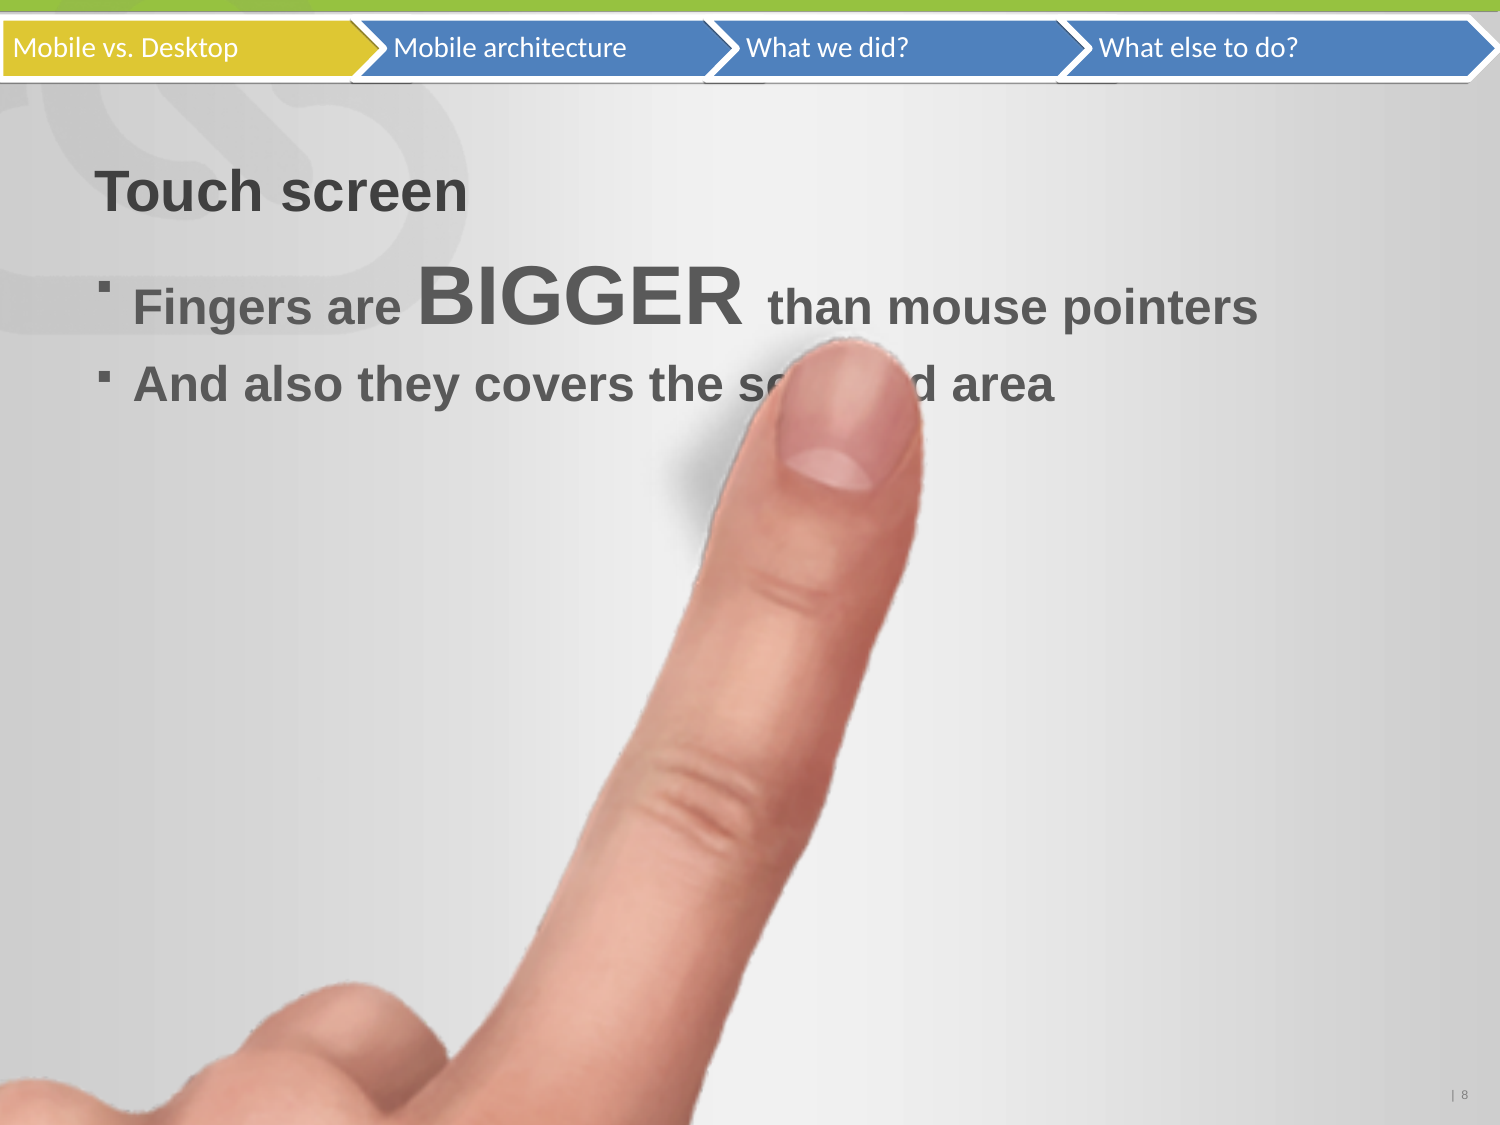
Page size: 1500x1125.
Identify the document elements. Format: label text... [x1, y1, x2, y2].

text_box What else to do? [1058, 17, 1500, 80]
list Touch screen [79, 146, 1388, 300]
list Fingers are BIGGER than mouse pointers And also they covers the selected area [81, 234, 1395, 562]
text_box Mobile architecture [353, 17, 736, 80]
picture [0, 49, 1500, 1125]
text_box What we did? [705, 17, 1088, 80]
picture [0, 0, 1500, 47]
text_box Mobile vs. Desktop [0, 17, 383, 80]
